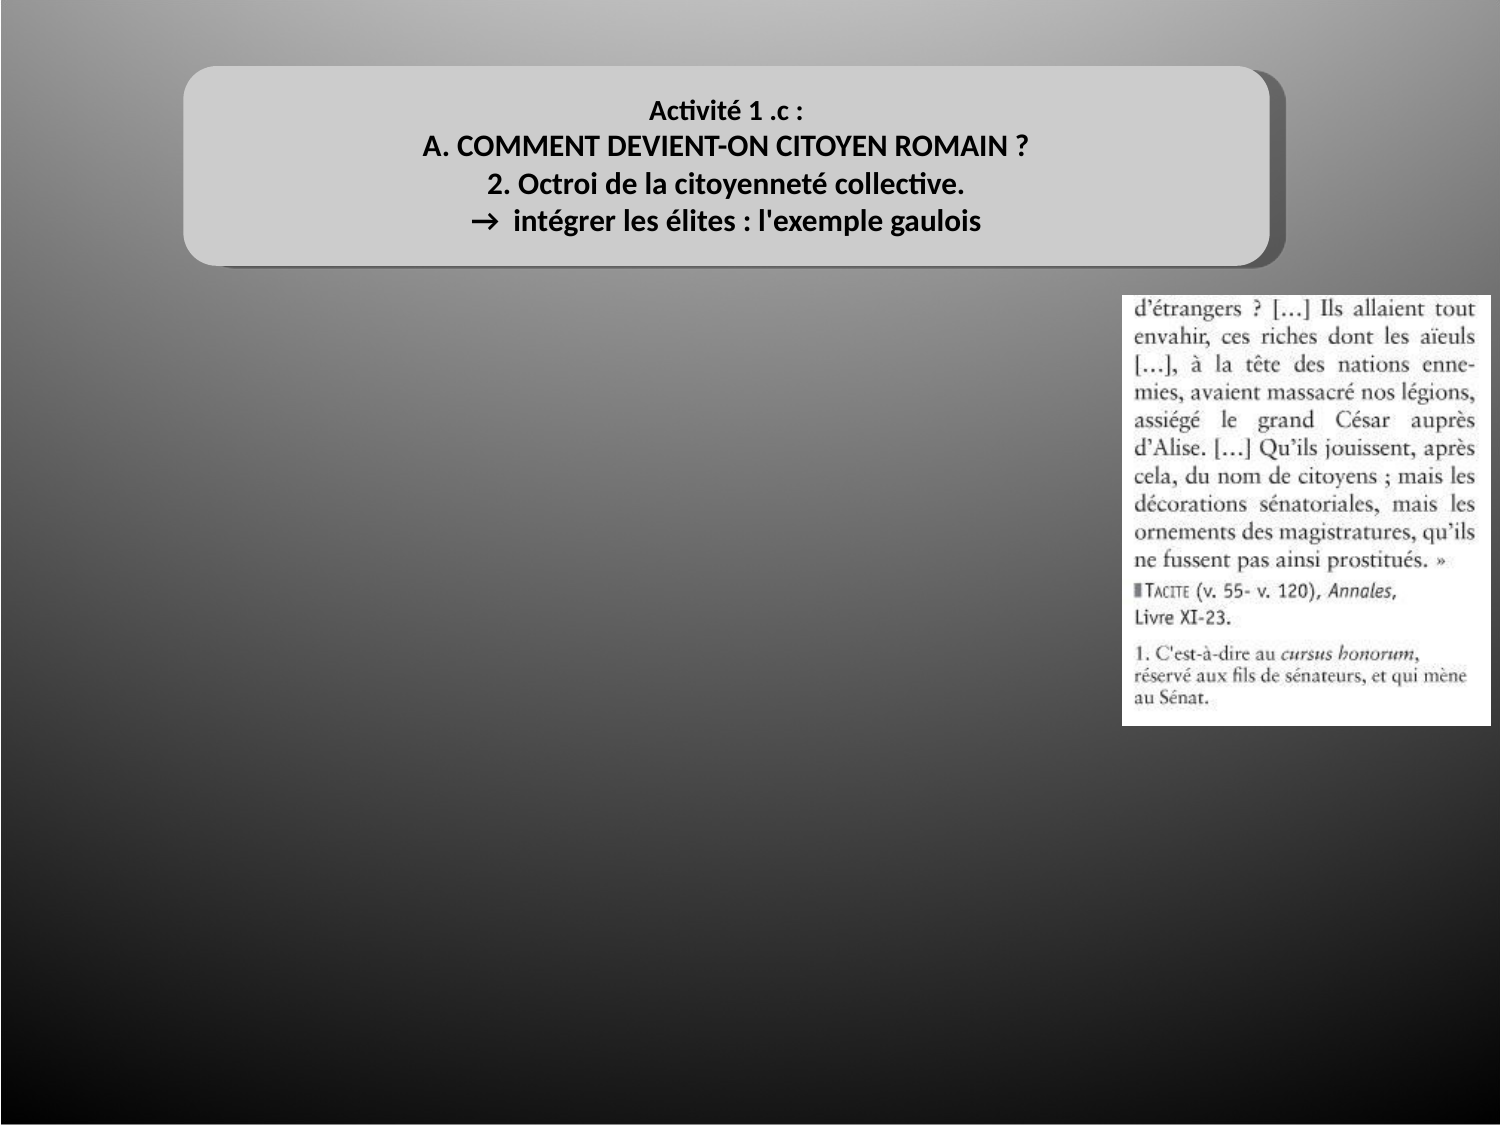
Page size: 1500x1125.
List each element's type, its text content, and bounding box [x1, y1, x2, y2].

picture [0, 0, 1500, 1125]
text_box Activité 1 .c : A. COMMENT DEVIENT-ON CITOYEN ROMAIN ? 2. Octroi de la citoyenneté collective. → intégrer les élites : l'exemple gaulois [183, 66, 1270, 266]
